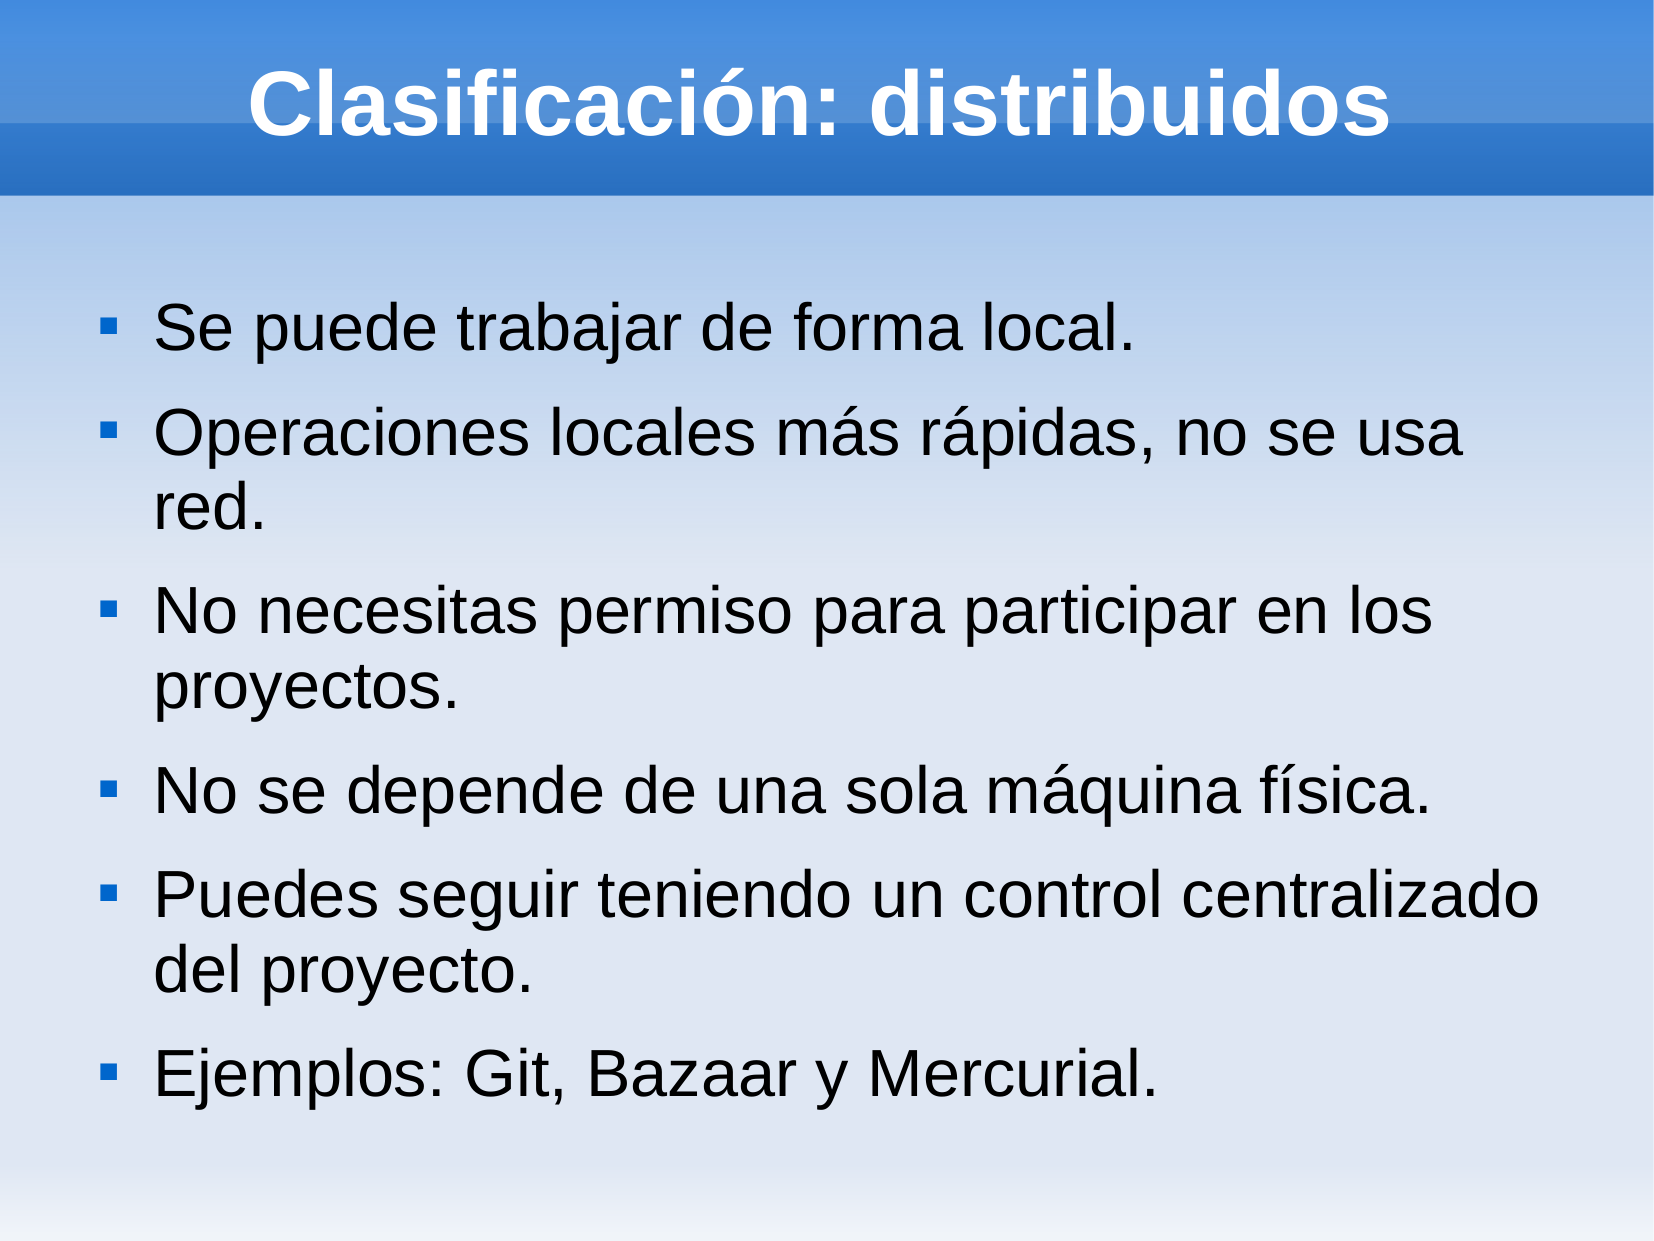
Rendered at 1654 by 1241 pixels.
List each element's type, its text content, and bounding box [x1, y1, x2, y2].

title Clasificación: distribuidos [76, 7, 1565, 200]
picture [0, 0, 1654, 1241]
list Se puede trabajar de forma local. Operaciones locales más rápidas, no se usa red. No necesitas permiso para participar en los proyectos. No se depende de una sola máquina física. Puedes seguir teniendo un control centralizado del proyecto. Ejemplos: Git, Bazaar y Mercurial. [82, 290, 1571, 1111]
